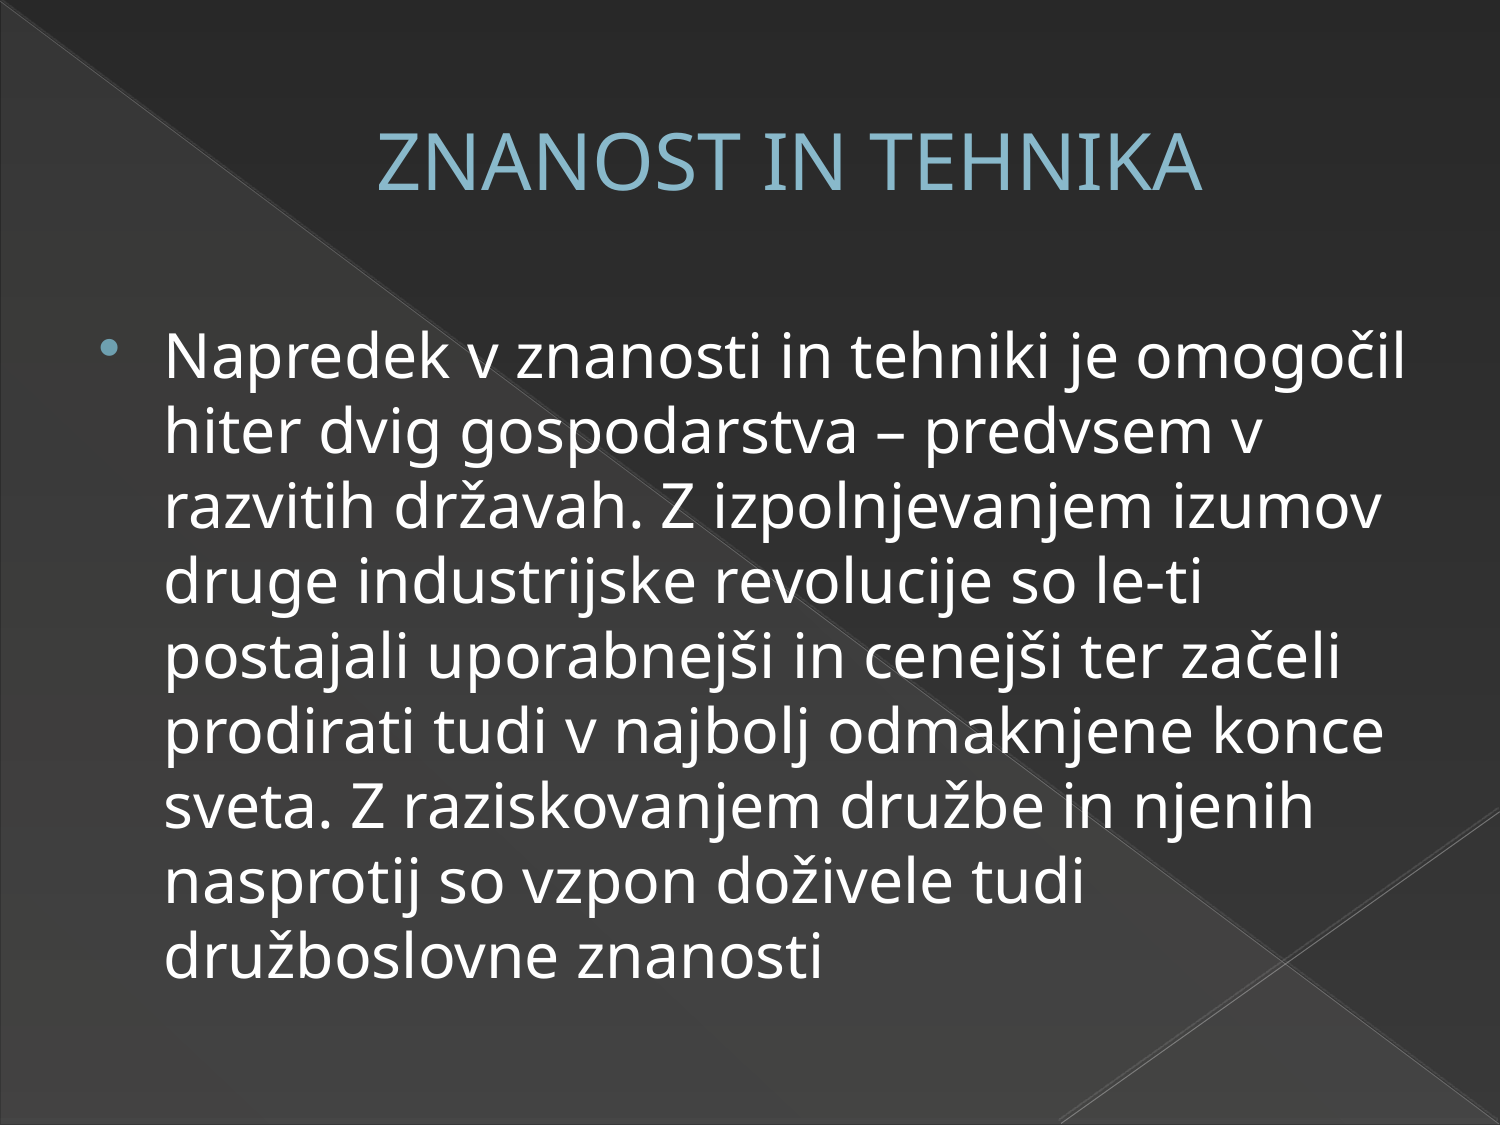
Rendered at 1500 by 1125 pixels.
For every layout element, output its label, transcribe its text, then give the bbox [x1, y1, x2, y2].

list Napredek v znanosti in tehniki je omogočil hiter dvig gospodarstva – predvsem v razvitih državah. Z izpolnjevanjem izumov druge industrijske revolucije so le-ti postajali uporabnejši in cenejši ter začeli prodirati tudi v najbolj odmaknjene konce sveta. Z raziskovanjem družbe in njenih nasprotij so vzpon doživele tudi družboslovne znanosti [75, 308, 1425, 1059]
title ZNANOST IN TEHNIKA [75, 43, 1425, 274]
